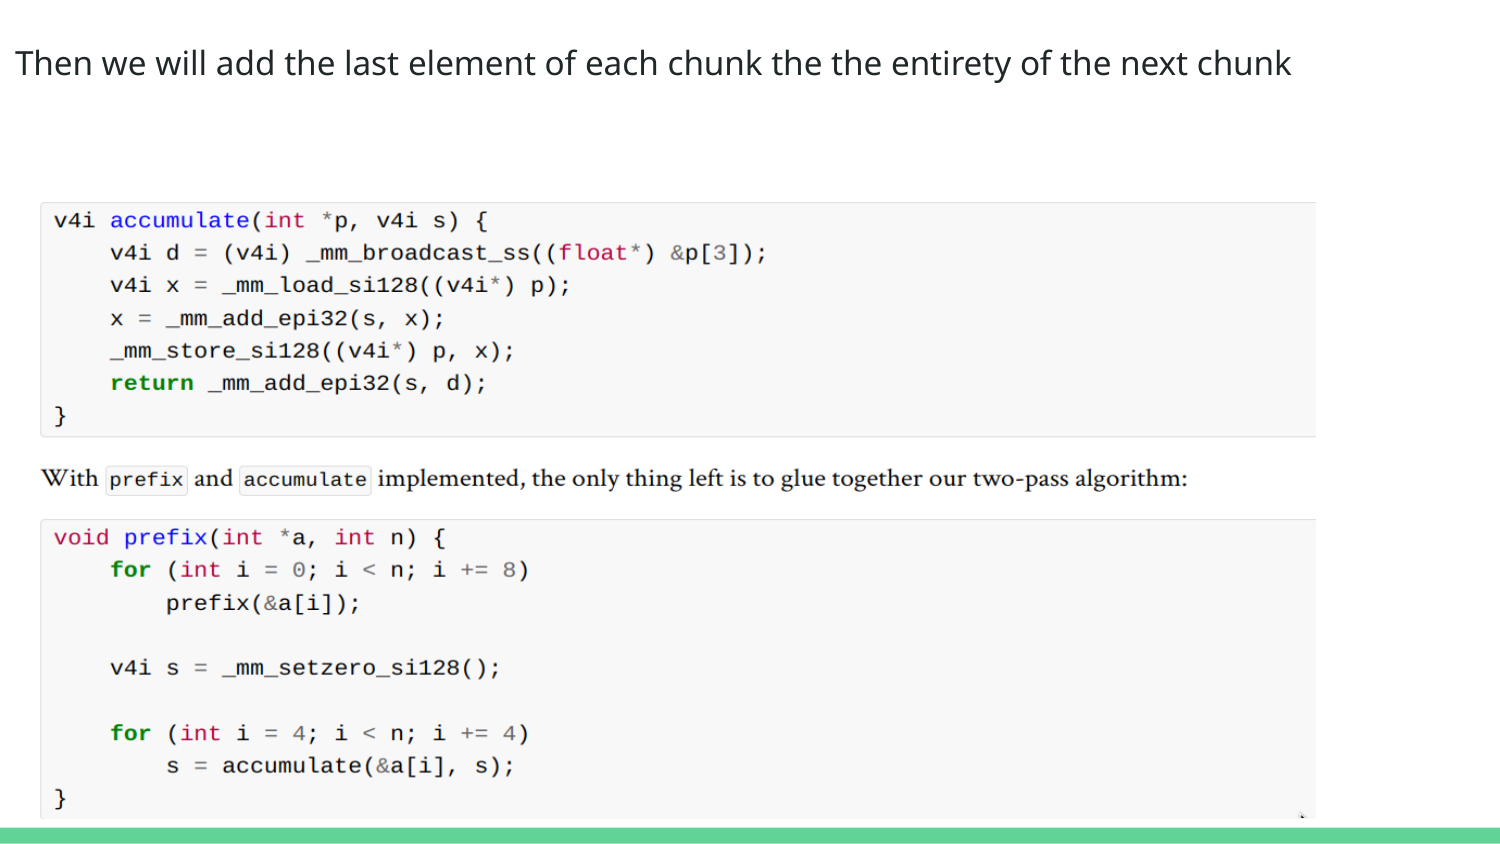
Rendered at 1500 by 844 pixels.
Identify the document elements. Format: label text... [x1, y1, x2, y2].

picture [24, 193, 1316, 819]
title Then we will add the last element of each chunk the the entirety of the next chunk [0, 26, 1398, 121]
